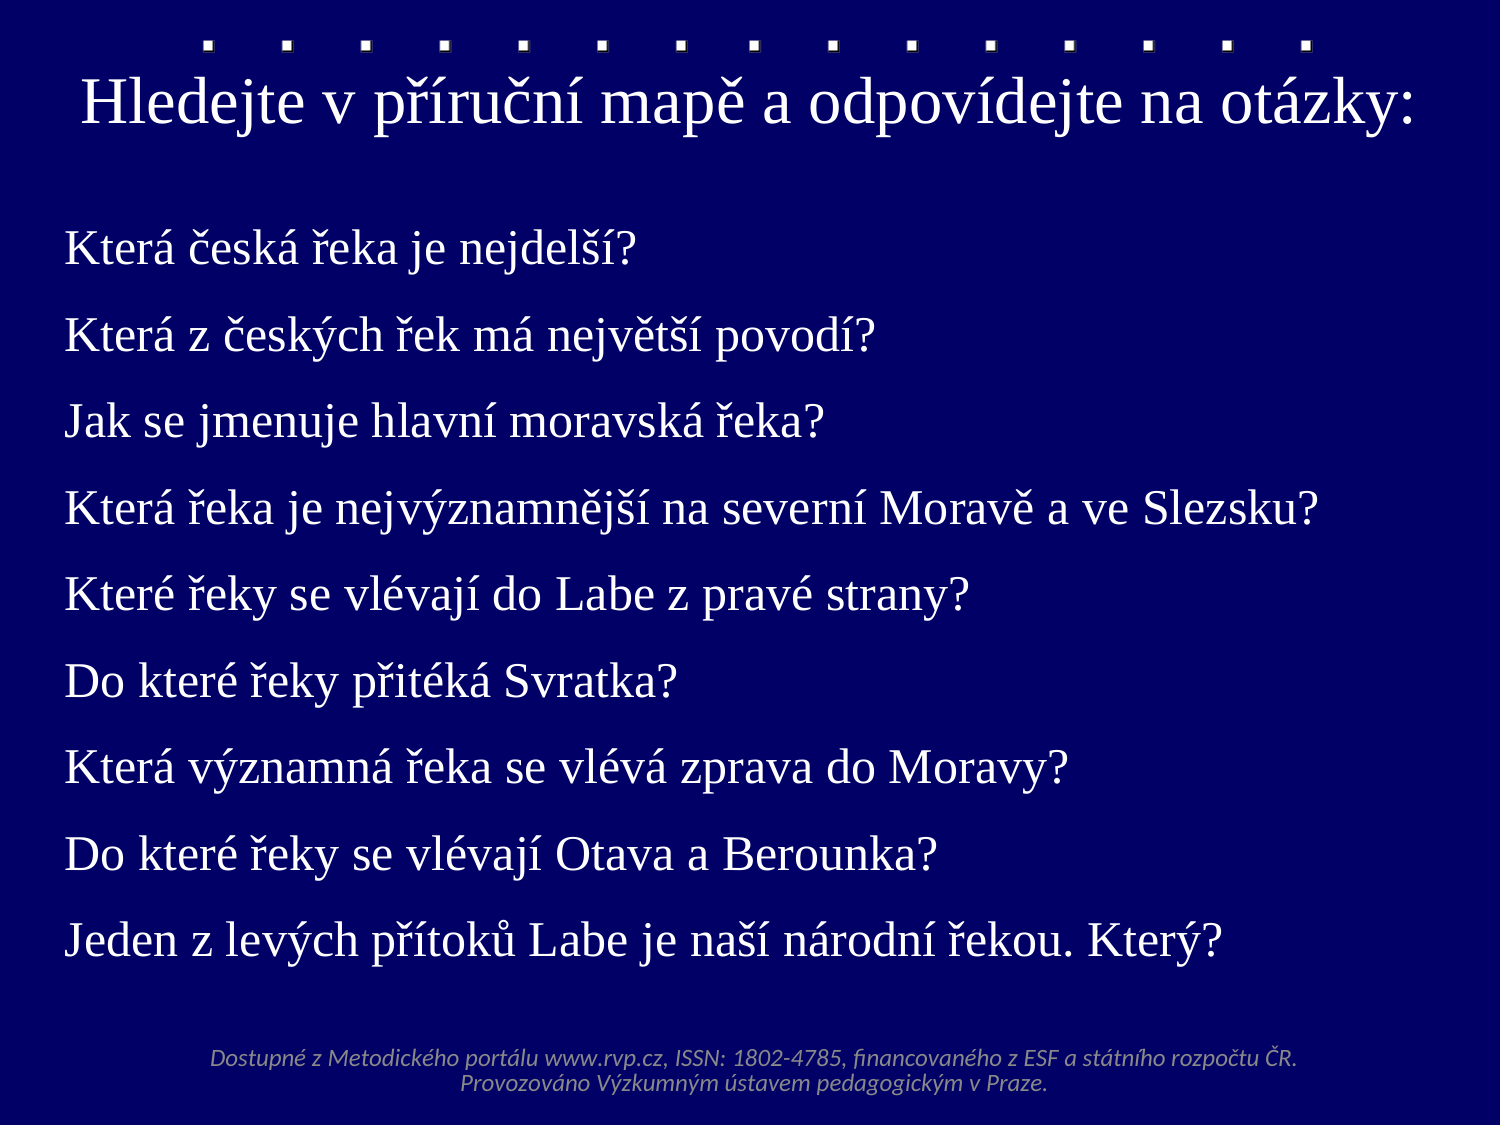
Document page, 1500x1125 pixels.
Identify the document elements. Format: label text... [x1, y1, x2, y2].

text_box Která česká řeka je nejdelší? Která z českých řek má největší povodí? Jak se jmenuje hlavní moravská řeka? Která řeka je nejvýznamnější na severní Moravě a ve Slezsku? Které řeky se vlévají do Labe z pravé strany? Do které řeky přitéká Svratka? Která významná řeka se vlévá zprava do Moravy? Do které řeky se vlévají Otava a Berounka? Jeden z levých přítoků Labe je naší národní řekou. Který? [50, 212, 1463, 976]
picture [200, 37, 1326, 57]
list Hledejte v příruční mapě a odpovídejte na otázky: [37, 62, 1463, 151]
